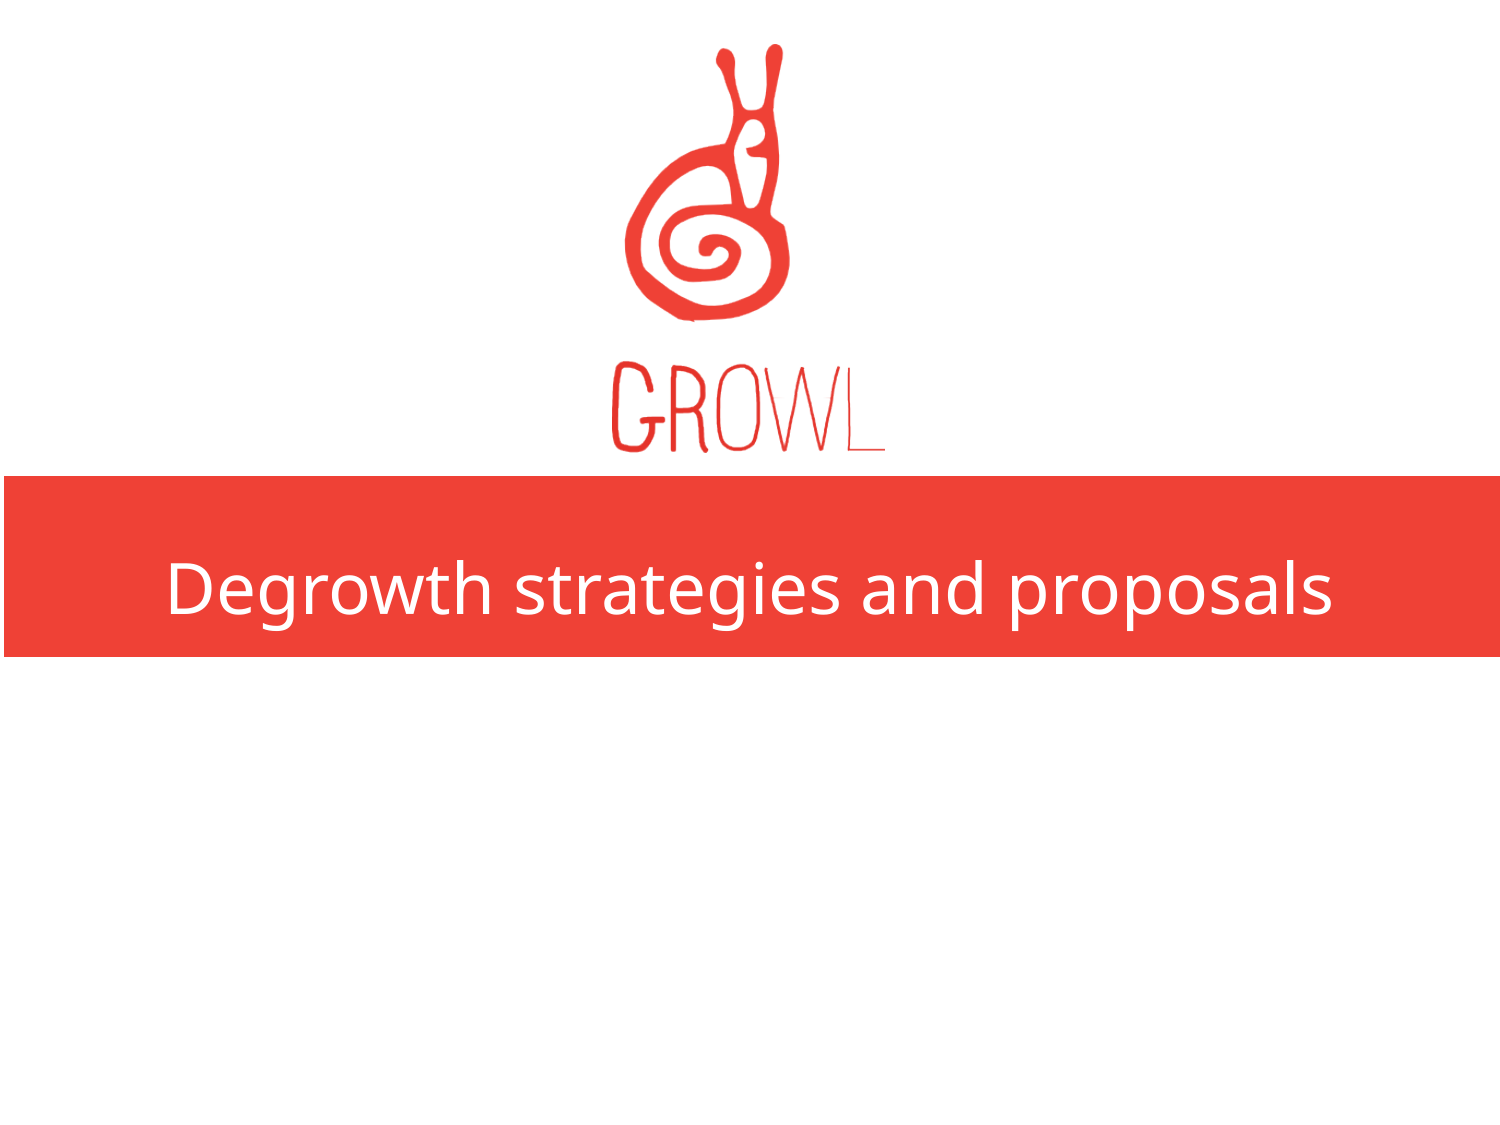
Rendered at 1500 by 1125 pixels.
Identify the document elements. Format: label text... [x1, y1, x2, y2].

picture [612, 44, 885, 453]
title Degrowth strategies and proposals [75, 518, 1425, 656]
